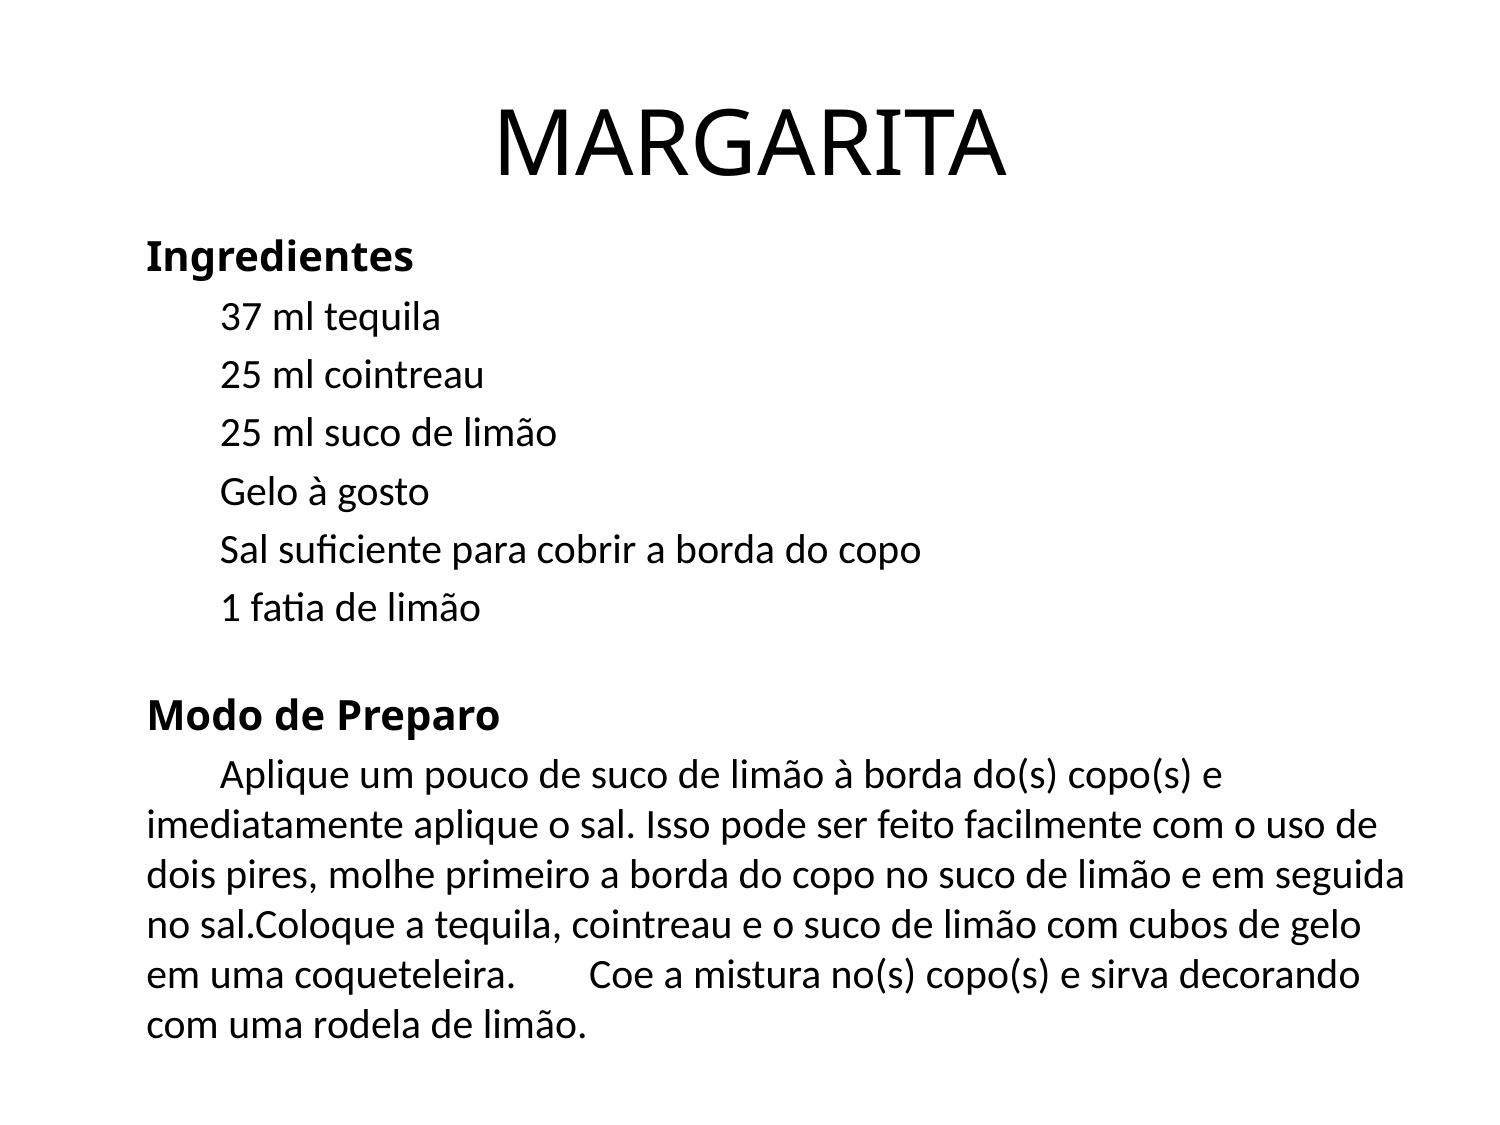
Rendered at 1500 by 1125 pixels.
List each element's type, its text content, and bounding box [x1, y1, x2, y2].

list Ingredientes 37 ml tequila 25 ml cointreau 25 ml suco de limão Gelo à gosto Sal suficiente para cobrir a borda do copo 1 fatia de limão Modo de Preparo Aplique um pouco de suco de limão à borda do(s) copo(s) e imediatamente aplique o sal. Isso pode ser feito facilmente com o uso de dois pires, molhe primeiro a borda do copo no suco de limão e em seguida no sal.Coloque a tequila, cointreau e o suco de limão com cubos de gelo em uma coqueteleira. Coe a mistura no(s) copo(s) e sirva decorando com uma rodela de limão. [75, 222, 1425, 1090]
title MARGARITA [75, 45, 1425, 222]
